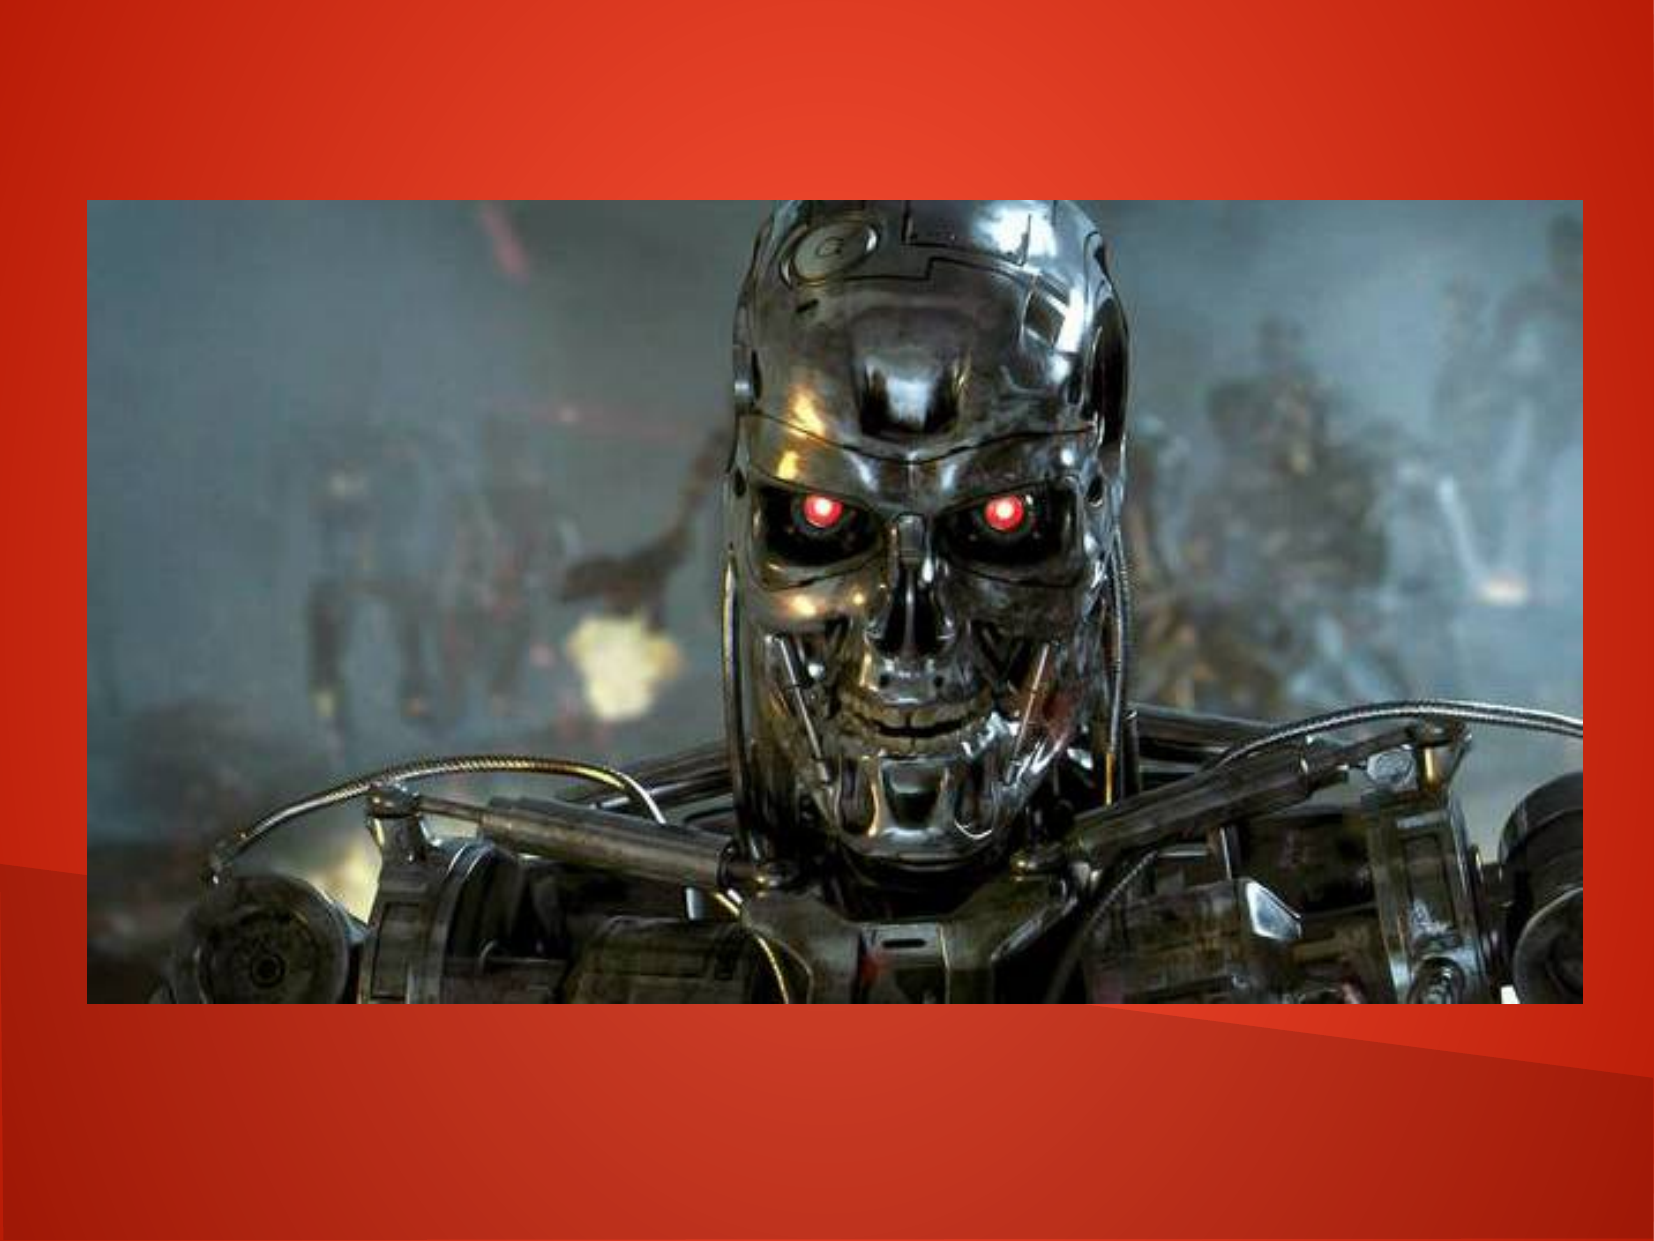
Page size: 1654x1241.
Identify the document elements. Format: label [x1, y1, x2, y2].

picture [87, 200, 1583, 1004]
